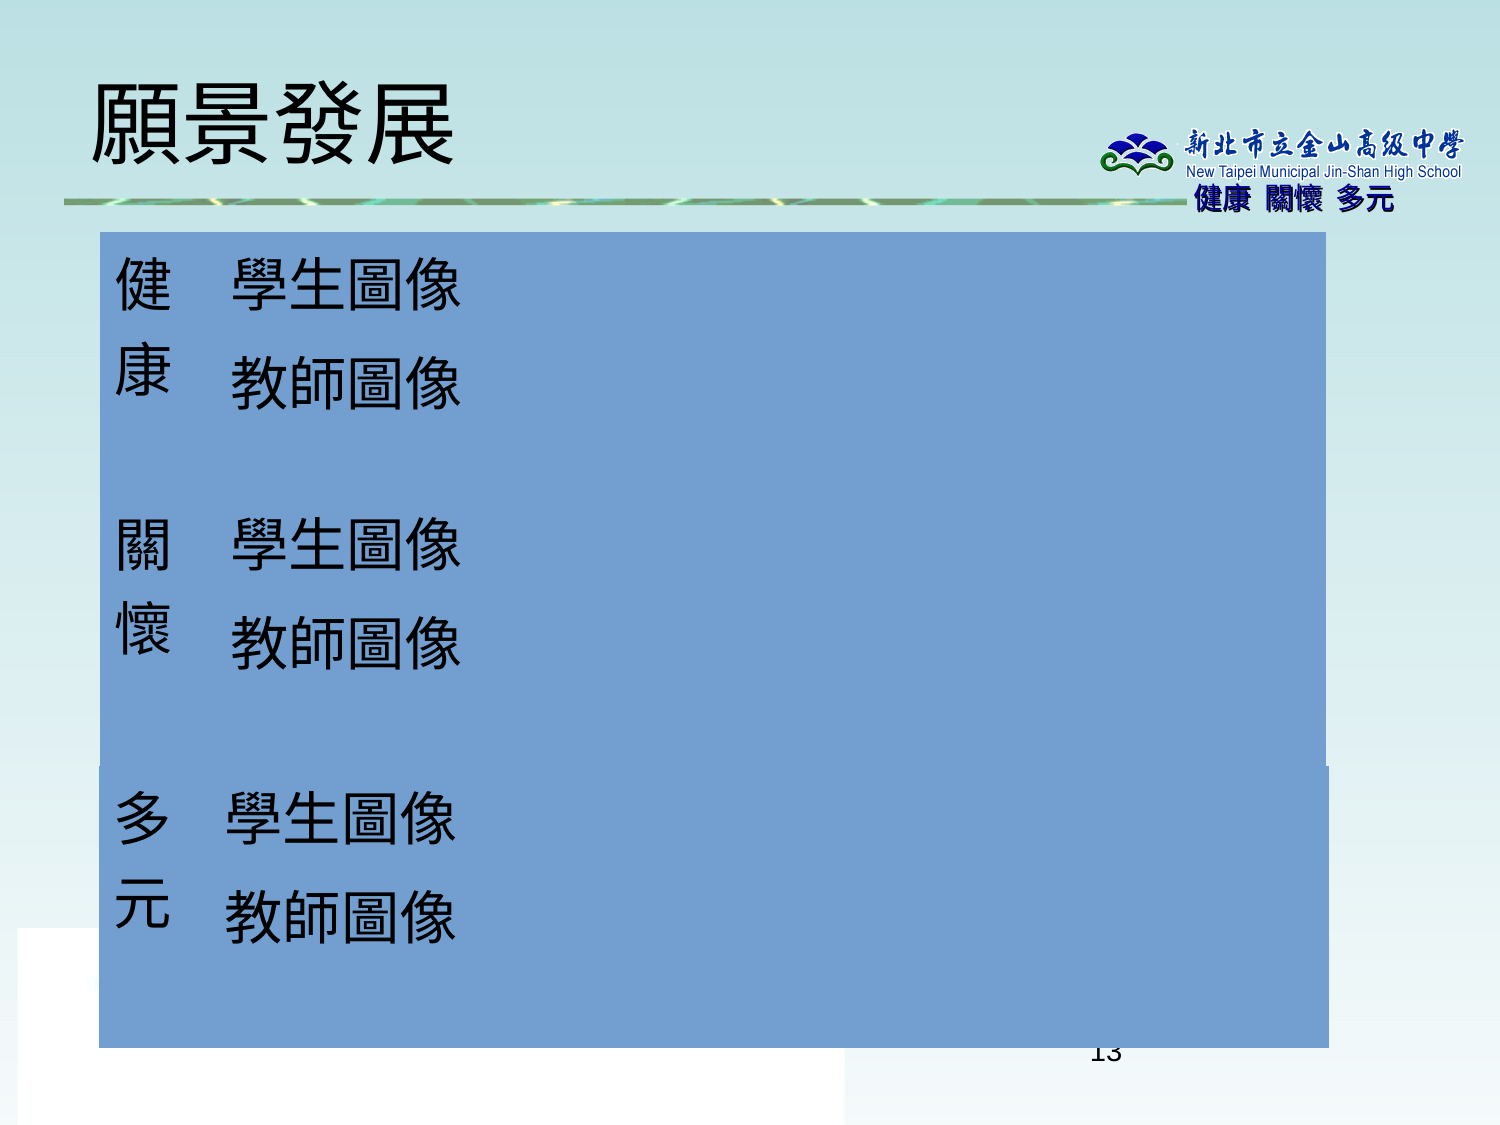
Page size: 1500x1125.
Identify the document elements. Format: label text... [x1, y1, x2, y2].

table_cell 教師圖像 [210, 865, 1329, 1048]
table_header 學生圖像 [210, 766, 1329, 865]
table_header 學生圖像 [215, 492, 1326, 591]
table_header 健康 [100, 232, 215, 492]
table_cell 教師圖像 [215, 591, 1326, 774]
title 願景發展 [75, 45, 1426, 197]
table_header 多元 [99, 766, 210, 1048]
table_header 學生圖像 [215, 232, 1326, 331]
table_cell 教師圖像 [215, 331, 1326, 492]
table_header 關懷 [100, 492, 215, 774]
text_box [1074, 1024, 1426, 1103]
